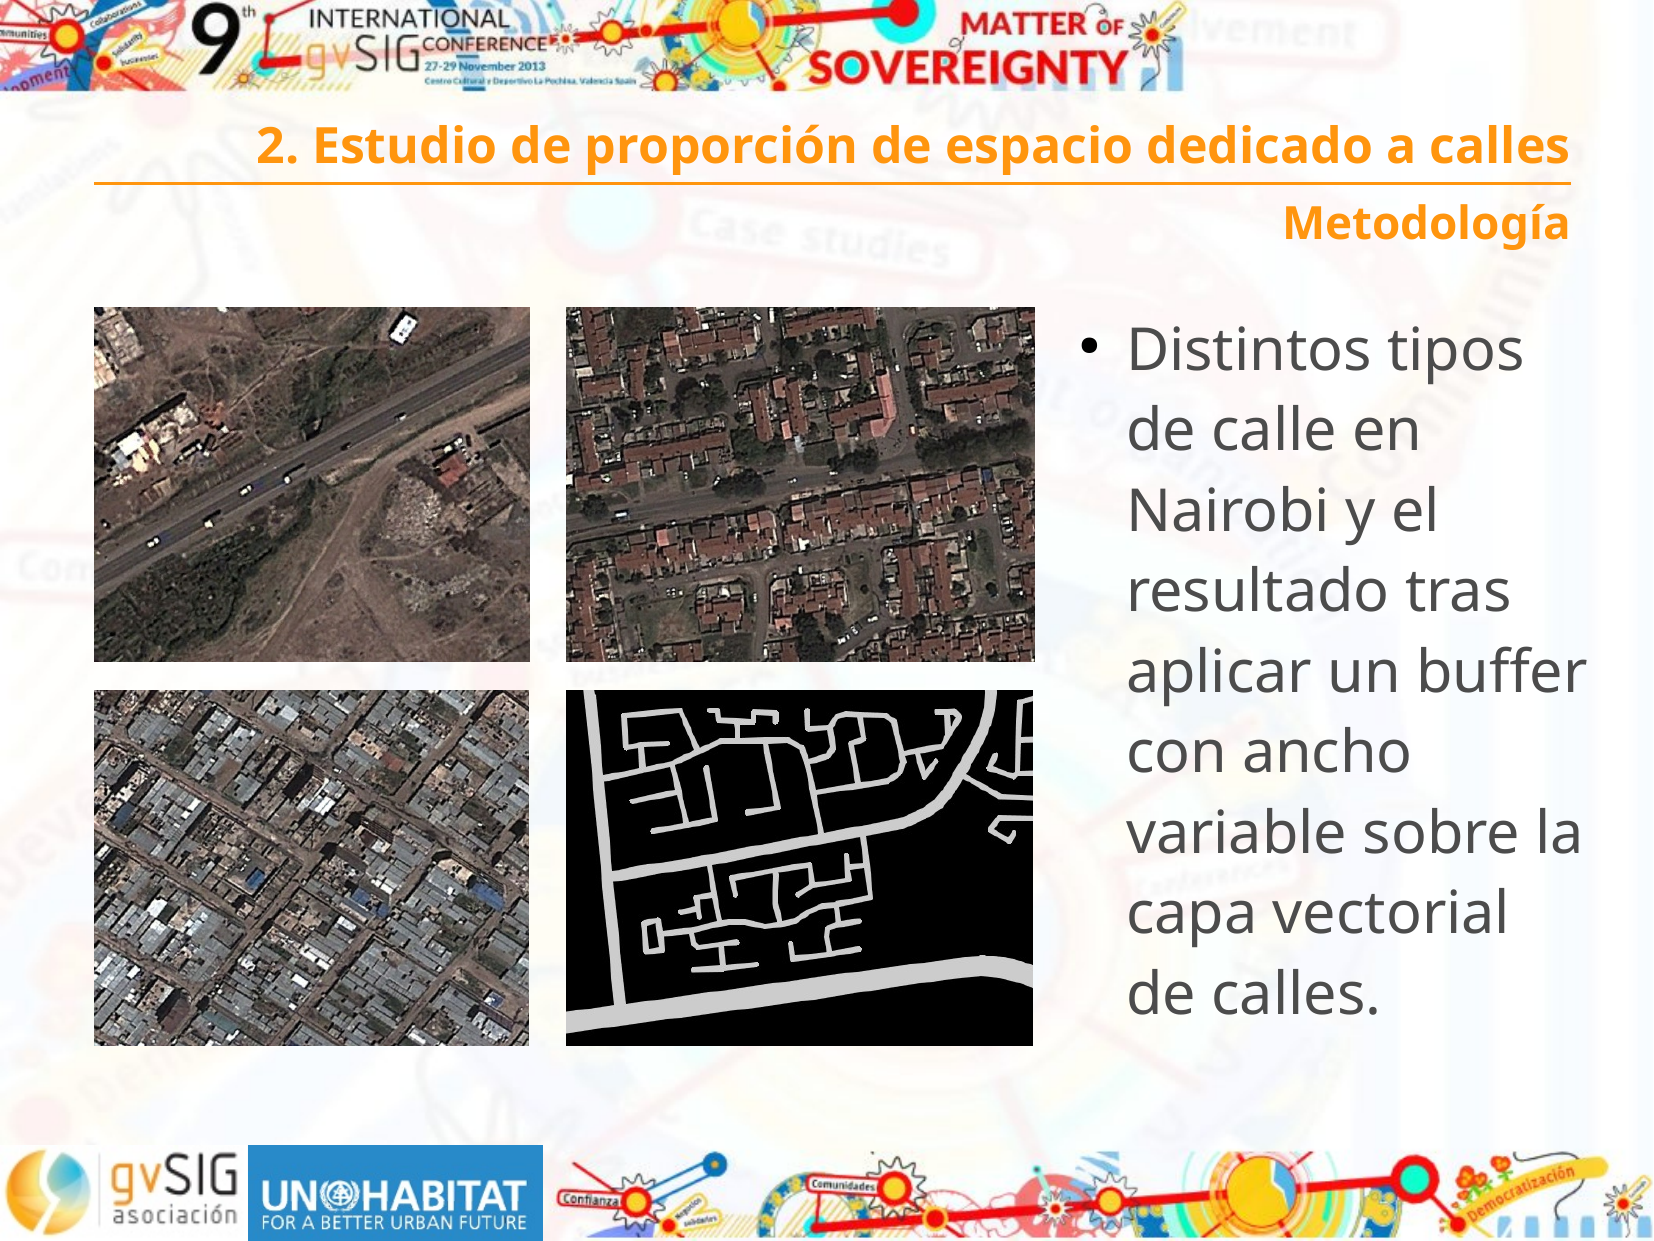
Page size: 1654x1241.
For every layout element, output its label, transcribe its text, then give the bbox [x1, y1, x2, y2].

picture [0, 0, 1654, 1241]
list Distintos tipos de calle en Nairobi y el resultado tras aplicar un buffer con ancho variable sobre la capa vectorial de calles. [1062, 307, 1595, 1105]
title Metodología [59, 177, 1571, 266]
title 2. Estudio de proporción de espacio dedicado a calles [59, 100, 1571, 177]
